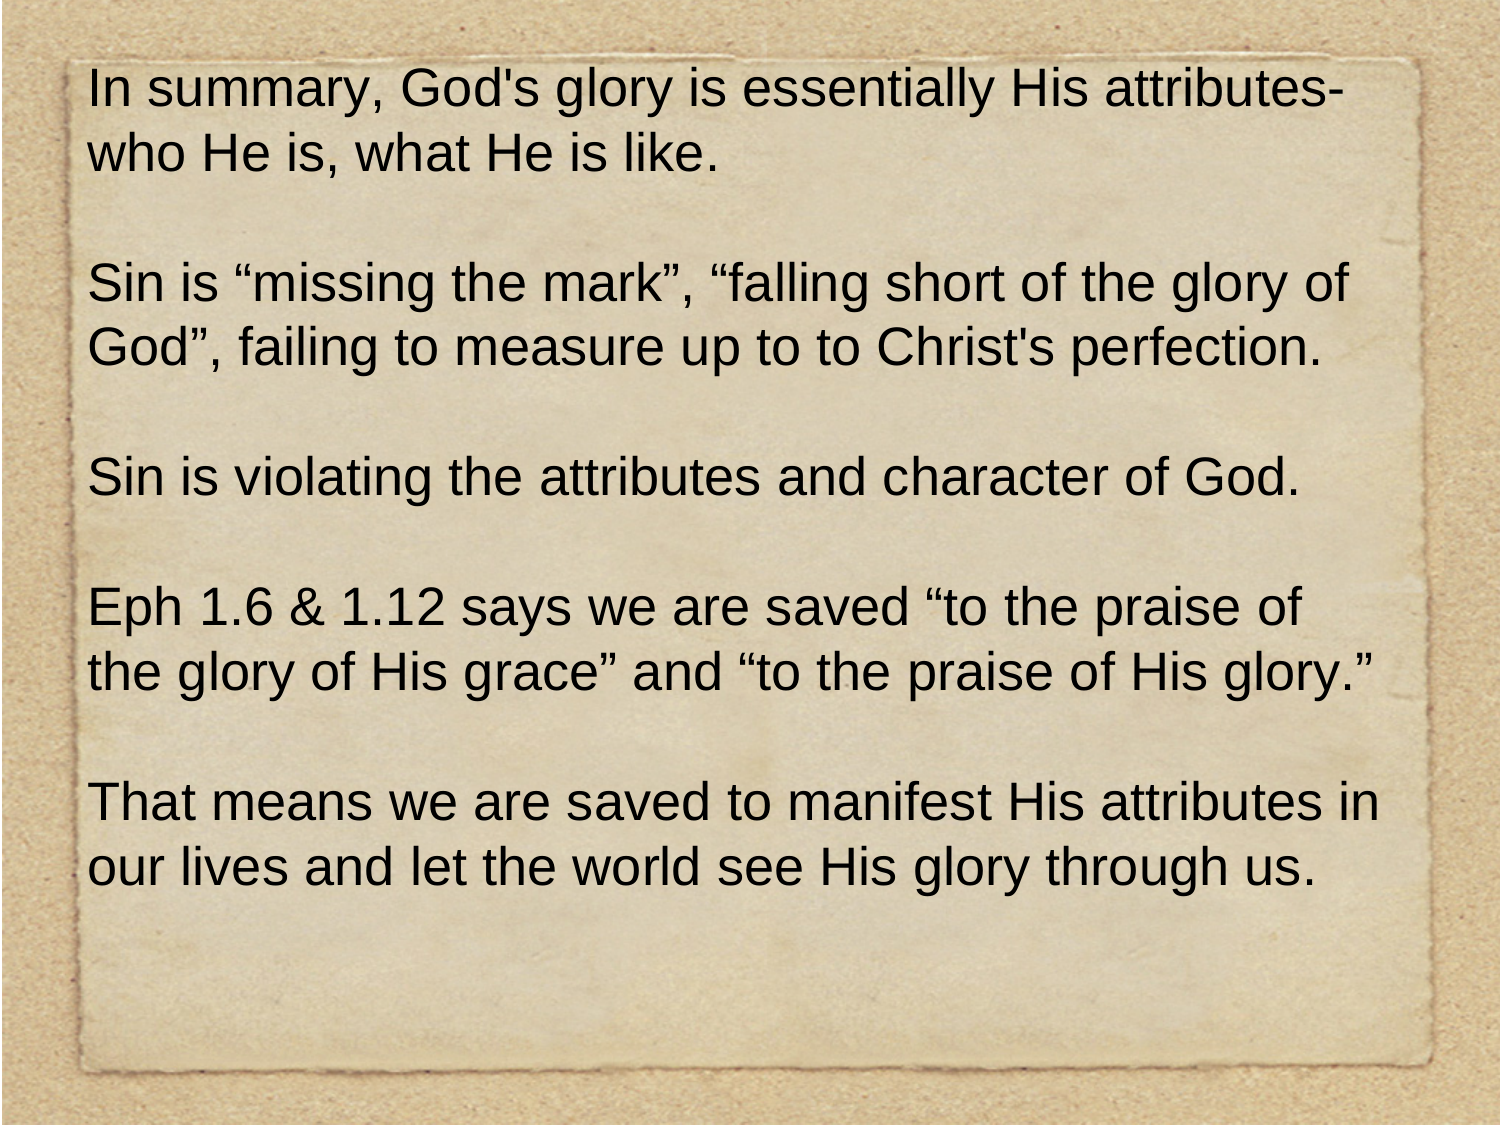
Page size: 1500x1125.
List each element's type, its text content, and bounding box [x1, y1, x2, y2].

picture [2, 0, 1500, 1125]
text_box In summary, God's glory is essentially His attributes- who He is, what He is like. Sin is “missing the mark”, “falling short of the glory of God”, failing to measure up to to Christ's perfection. Sin is violating the attributes and character of God. Eph 1.6 & 1.12 says we are saved “to the praise of the glory of His grace” and “to the praise of His glory.” That means we are saved to manifest His attributes in our lives and let the world see His glory through us. [72, 44, 1408, 1035]
